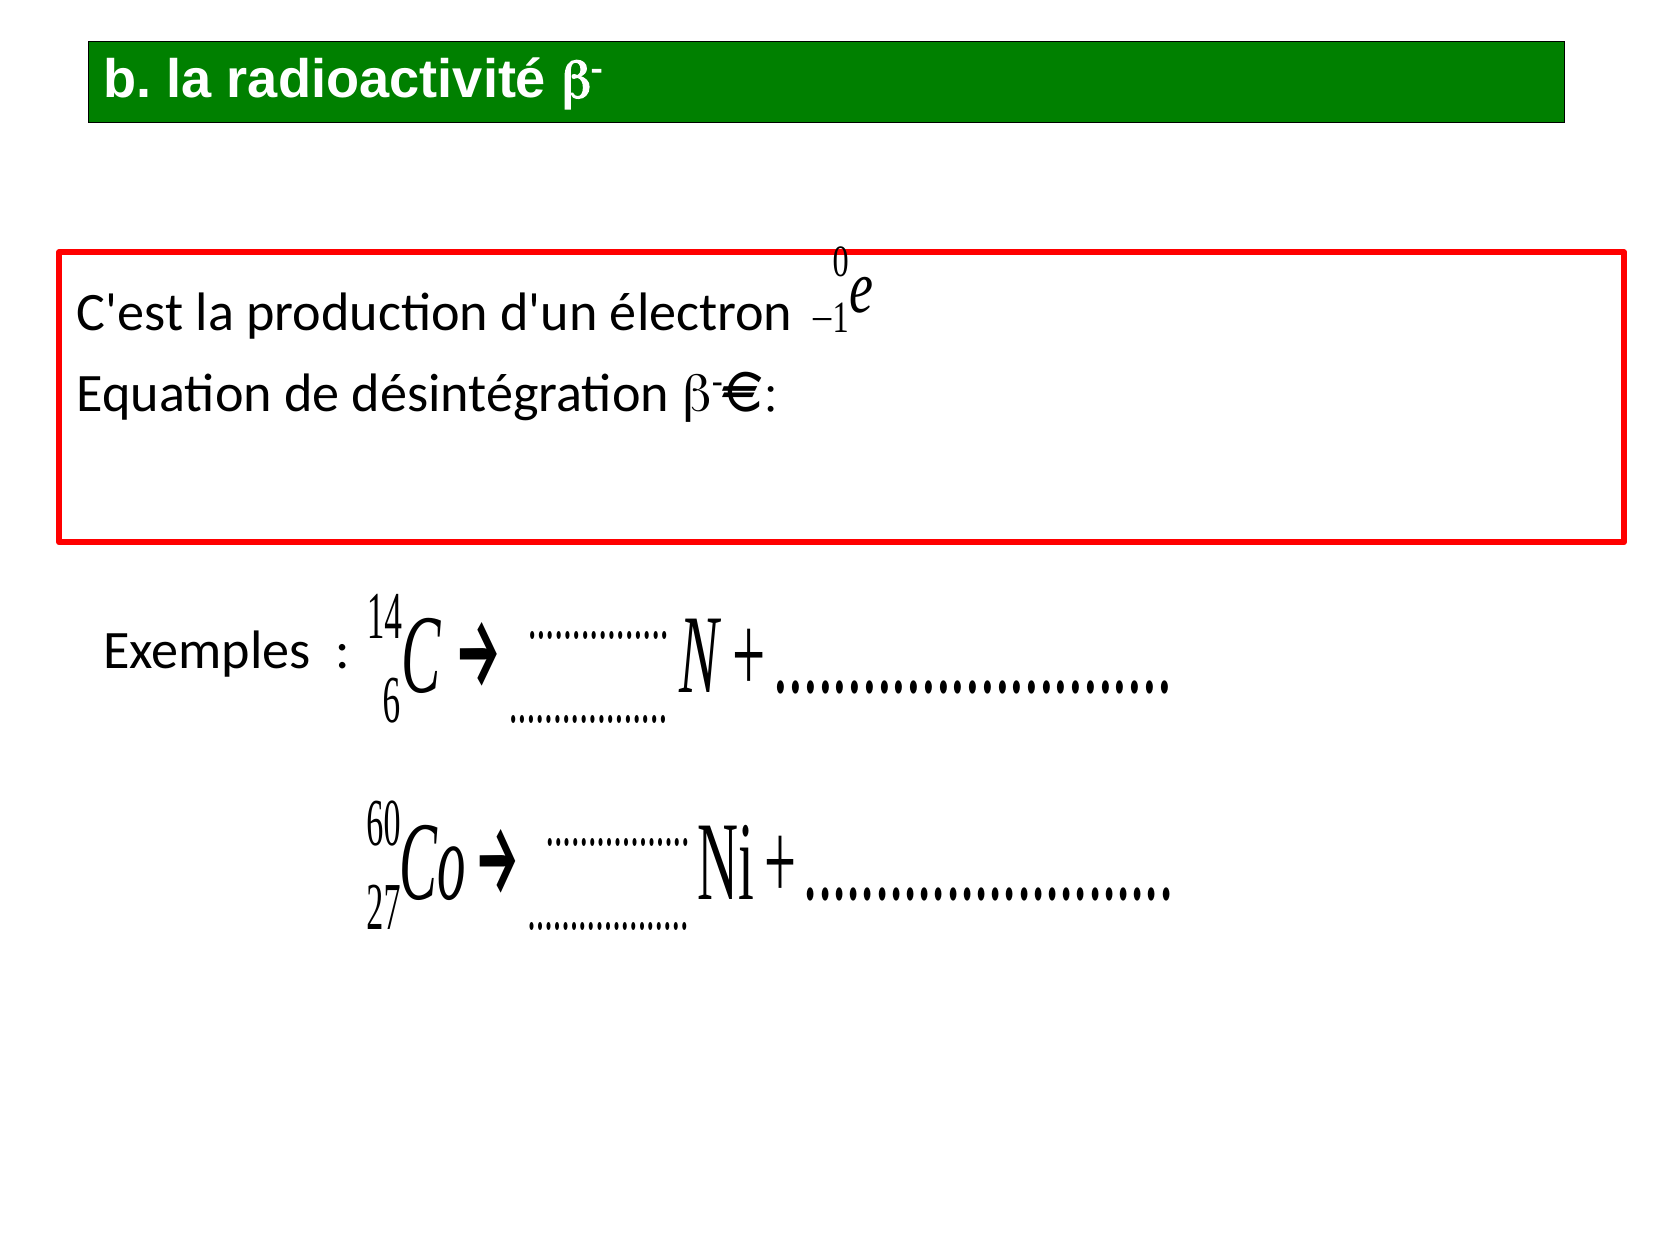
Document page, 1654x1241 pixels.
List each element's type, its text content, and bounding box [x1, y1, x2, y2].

chart [797, 236, 886, 343]
chart [354, 578, 1182, 739]
text_box Exemples : [88, 620, 354, 702]
chart [354, 785, 1182, 945]
text_box b. la radioactivité b- [88, 41, 1565, 123]
text_box C'est la production d'un électron Equation de désintégration b- : [59, 252, 1625, 543]
